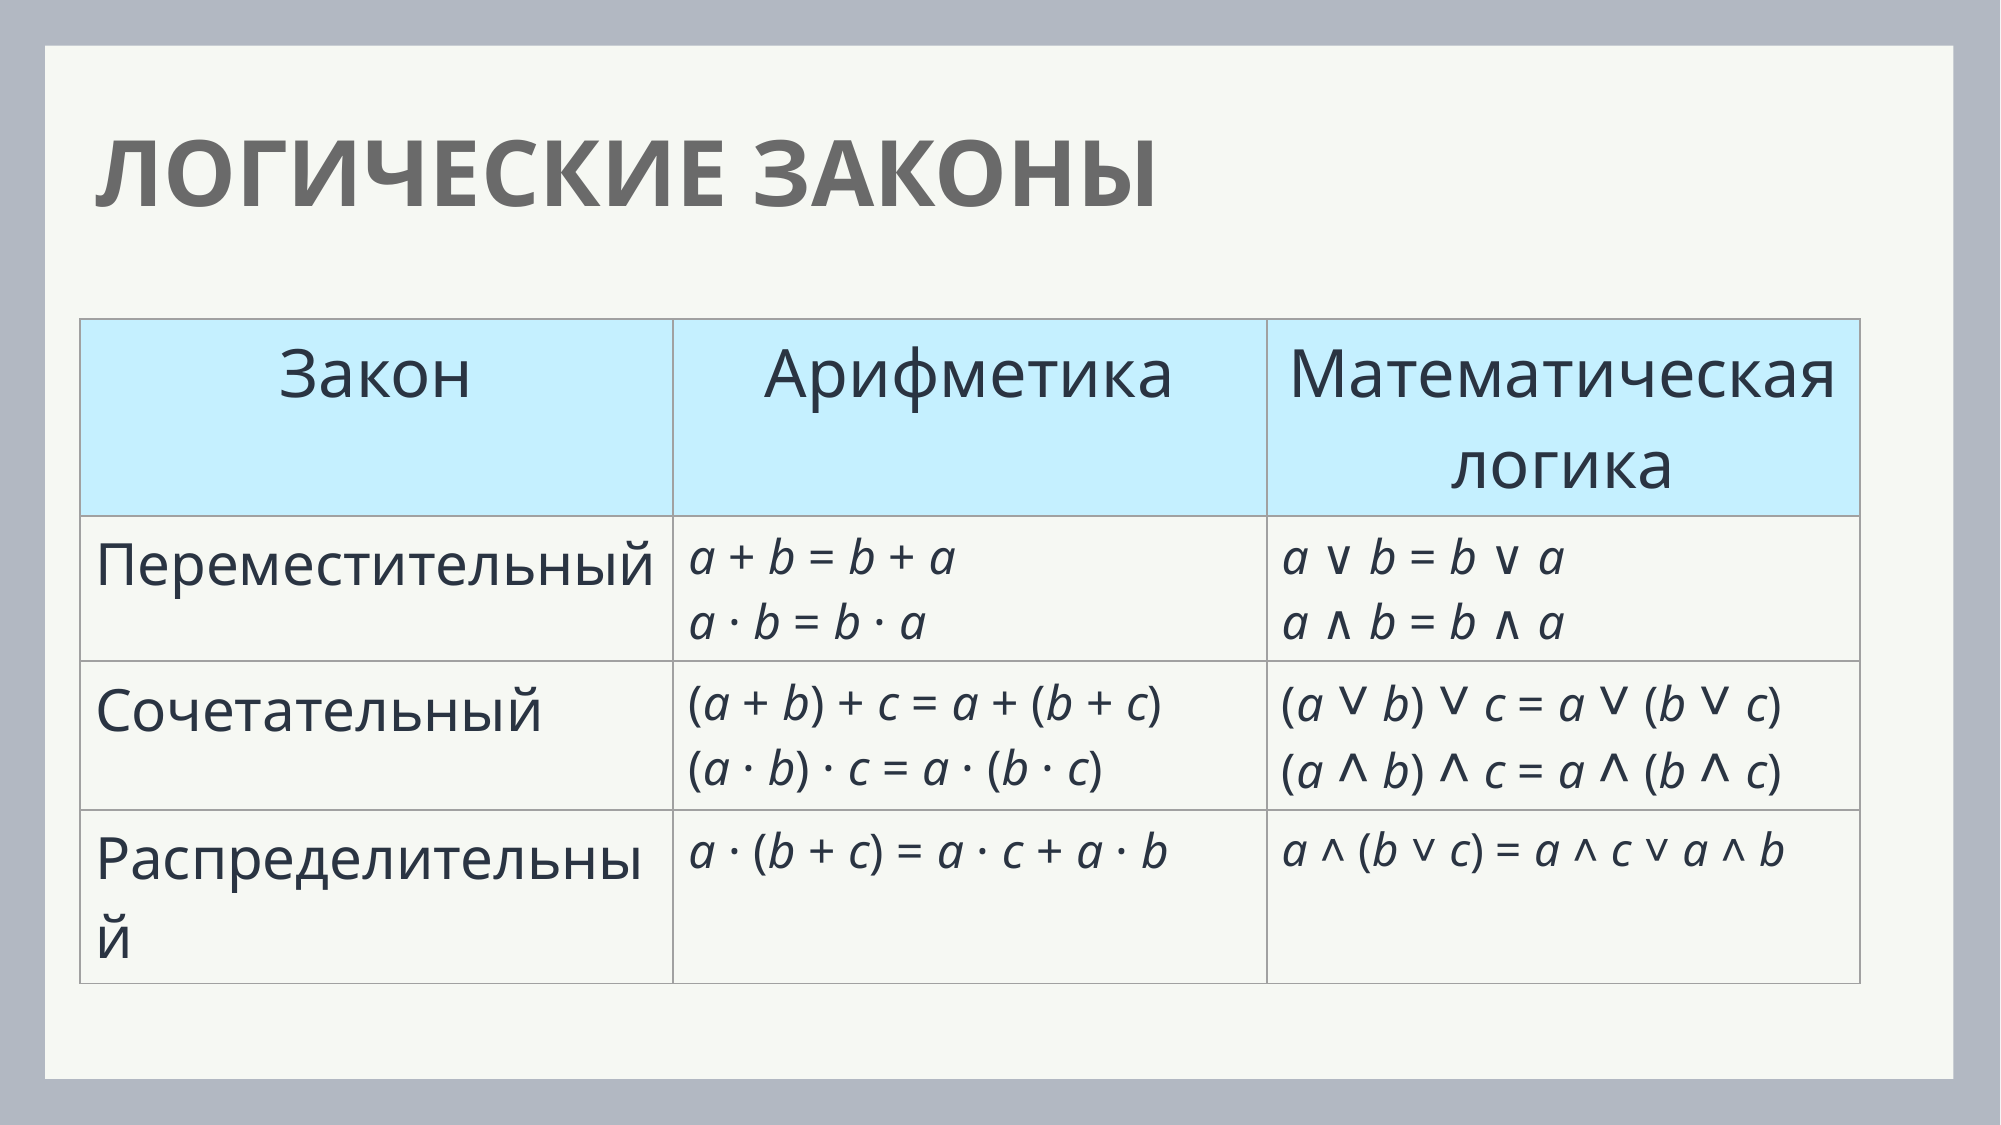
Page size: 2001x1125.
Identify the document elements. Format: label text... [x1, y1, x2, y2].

table_header Математическая логика [1268, 320, 1859, 515]
table_cell a ˄ (b ˅ c) = a ˄ c ˅ a ˄ b [1268, 811, 1859, 983]
table_cell (a ˅ b) ˅ c = a ˅ (b ˅ c) (a ˄ b) ˄ c = a ˄ (b ˄ c) [1268, 662, 1859, 809]
table_cell a + b = b + a a · b = b · a [674, 517, 1266, 660]
table_cell (a + b) + c = a + (b + c) (a · b) · c = a · (b · c) [674, 662, 1266, 809]
table_cell Сочетательный [81, 662, 672, 809]
table_cell a · (b + c) = a · c + a · b [674, 811, 1266, 983]
table_cell Распределительный [81, 811, 672, 983]
table_header Арифметика [674, 320, 1266, 515]
table_cell Переместительный [81, 517, 672, 660]
table_cell a ∨ b = b ∨ a a ∧ b = b ∧ a [1268, 517, 1859, 660]
title ЛОГИЧЕСКИЕ ЗАКОНЫ [80, 67, 2000, 286]
table_header Закон [81, 320, 672, 515]
